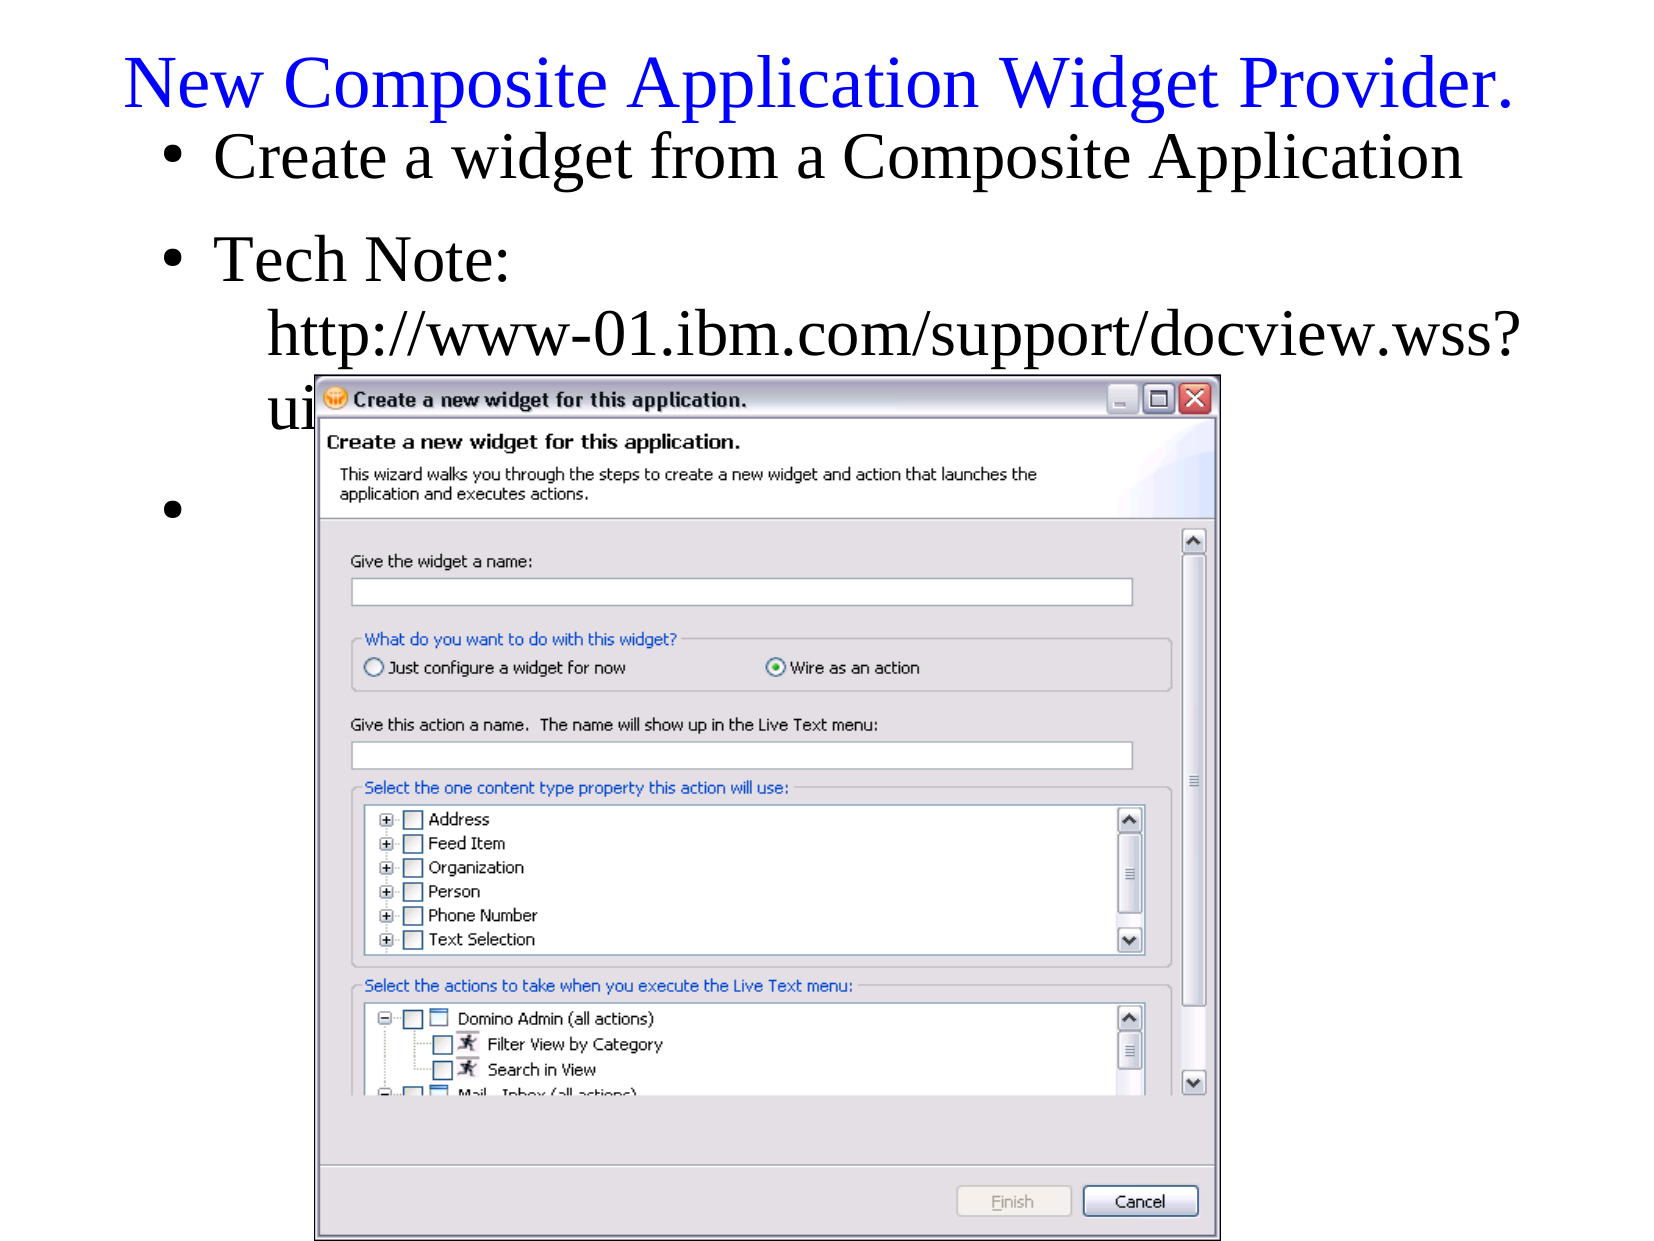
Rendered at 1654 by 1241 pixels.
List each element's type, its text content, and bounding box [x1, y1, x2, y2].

title New Composite Application Widget Provider. [113, 9, 1526, 157]
list Create a widget from a Composite Application Tech Note: http://www-01.ibm.com/support/docview.wss?uid=swg21417701 [125, 118, 1538, 901]
picture [314, 374, 1221, 1241]
